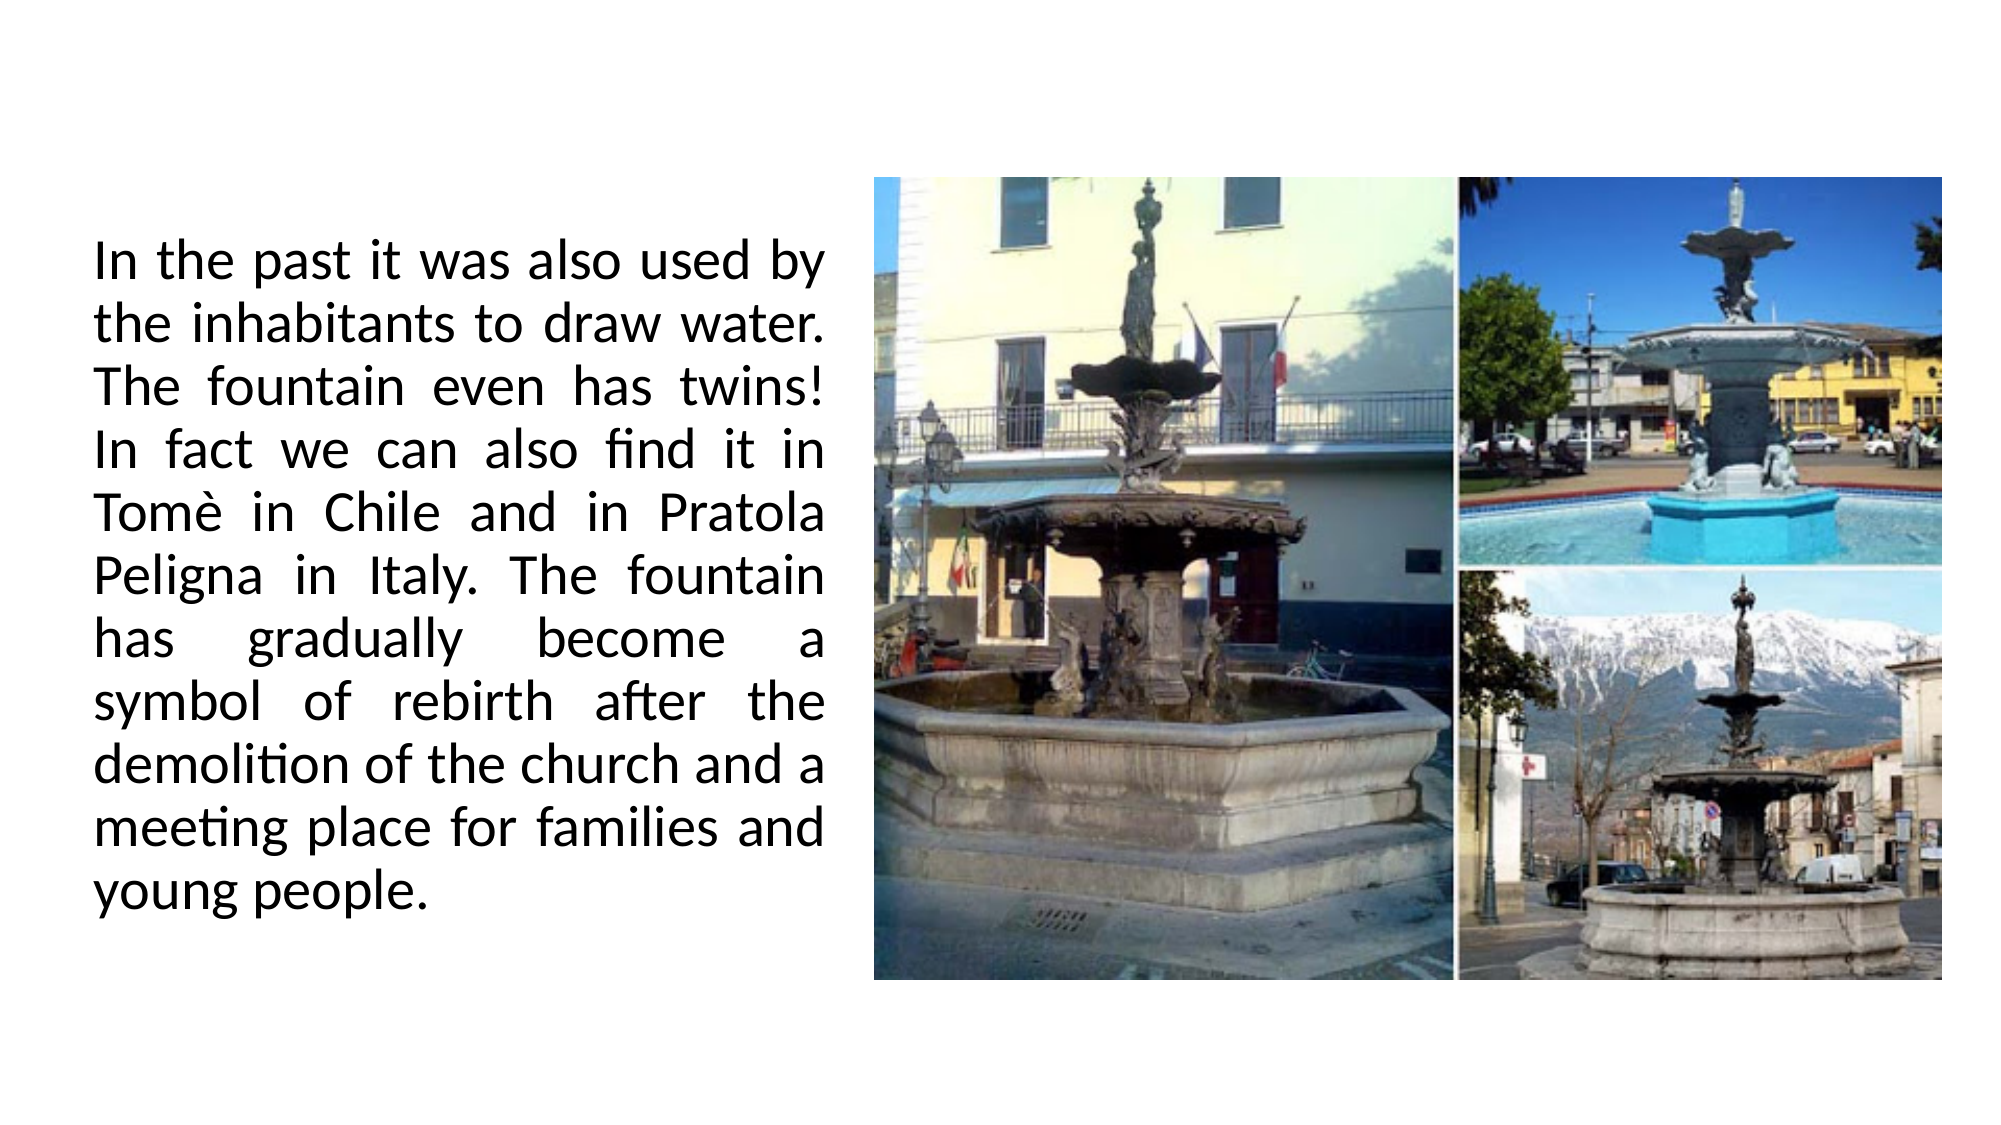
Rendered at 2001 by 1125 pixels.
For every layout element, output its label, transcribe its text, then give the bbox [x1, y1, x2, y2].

picture [874, 177, 1942, 980]
list In the past it was also used by the inhabitants to draw water. The fountain even has twins! In fact we can also find it in Tomè in Chile and in Pratola Peligna in Italy. The fountain has gradually become a symbol of rebirth after the demolition of the church and a meeting place for families and young people. [78, 221, 842, 936]
